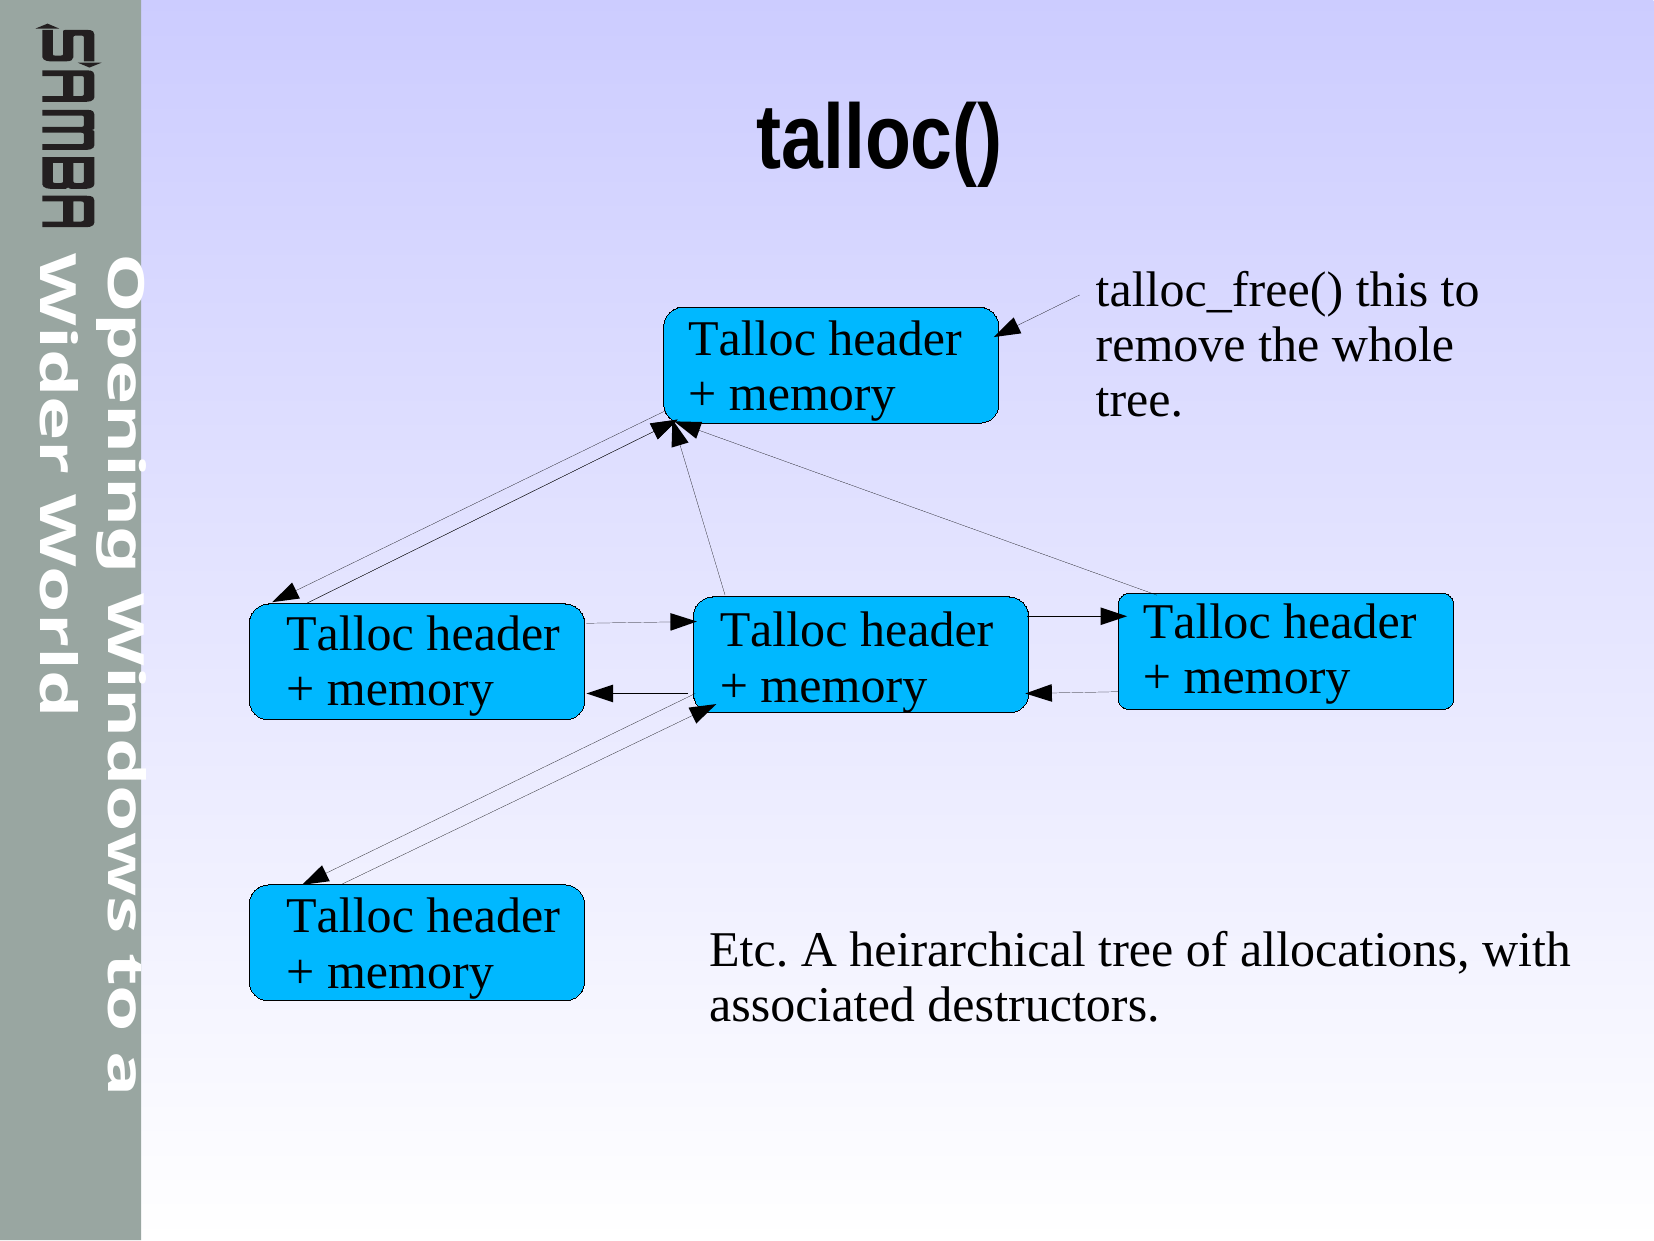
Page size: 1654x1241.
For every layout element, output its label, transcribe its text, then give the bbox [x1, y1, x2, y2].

text_box Talloc header + memory [286, 605, 564, 717]
text_box Talloc header + memory [286, 888, 564, 1000]
text_box [1118, 593, 1454, 710]
text_box [249, 603, 585, 720]
text_box talloc_free() this to remove the whole tree. [1095, 261, 1535, 428]
text_box [249, 884, 585, 1001]
title talloc() [173, 31, 1586, 239]
text_box [693, 596, 1029, 713]
text_box Talloc header + memory [719, 602, 998, 713]
text_box [663, 307, 999, 424]
text_box Talloc header + memory [688, 310, 966, 422]
text_box Talloc header + memory [1142, 593, 1421, 705]
text_box Etc. A heirarchical tree of allocations, with associated destructors. [709, 921, 1573, 1033]
